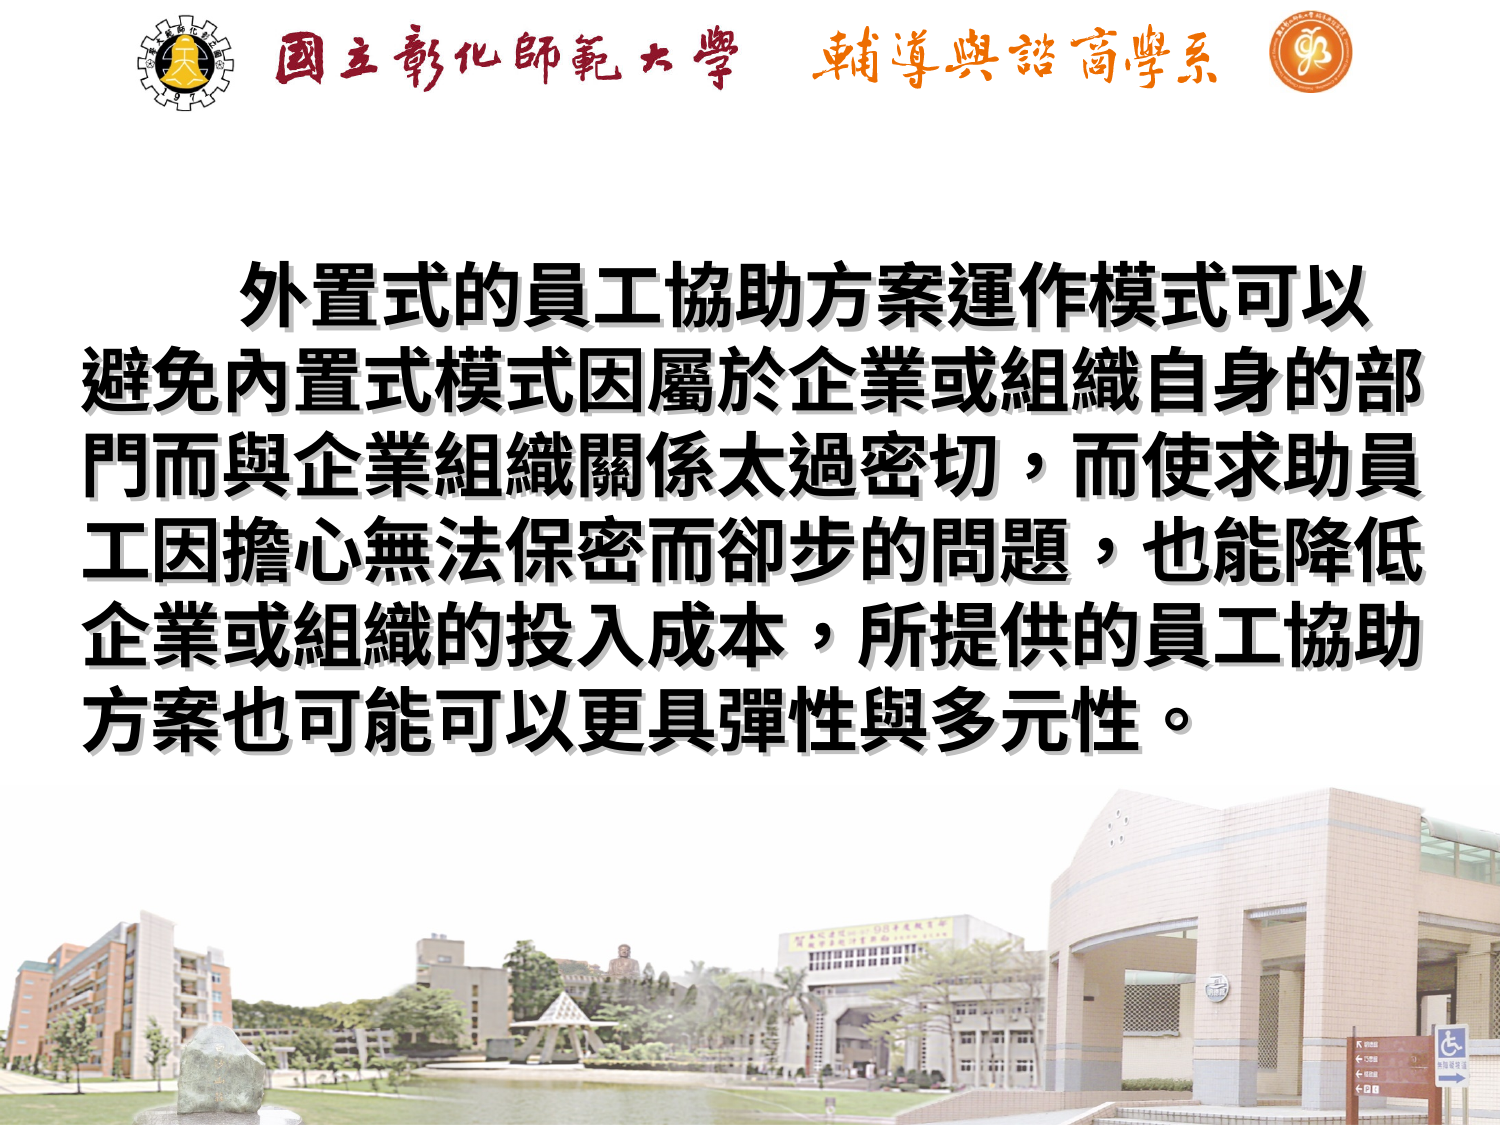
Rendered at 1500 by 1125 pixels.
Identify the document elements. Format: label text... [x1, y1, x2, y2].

list 外置式的員工協助方案運作模式可以避免內置式模式因屬於企業或組織自身的部門而與企業組織關係太過密切，而使求助員工因擔心無法保密而卻步的問題，也能降低企業或組織的投入成本，所提供的員工協助方案也可能可以更具彈性與多元性。 [64, 243, 1447, 835]
